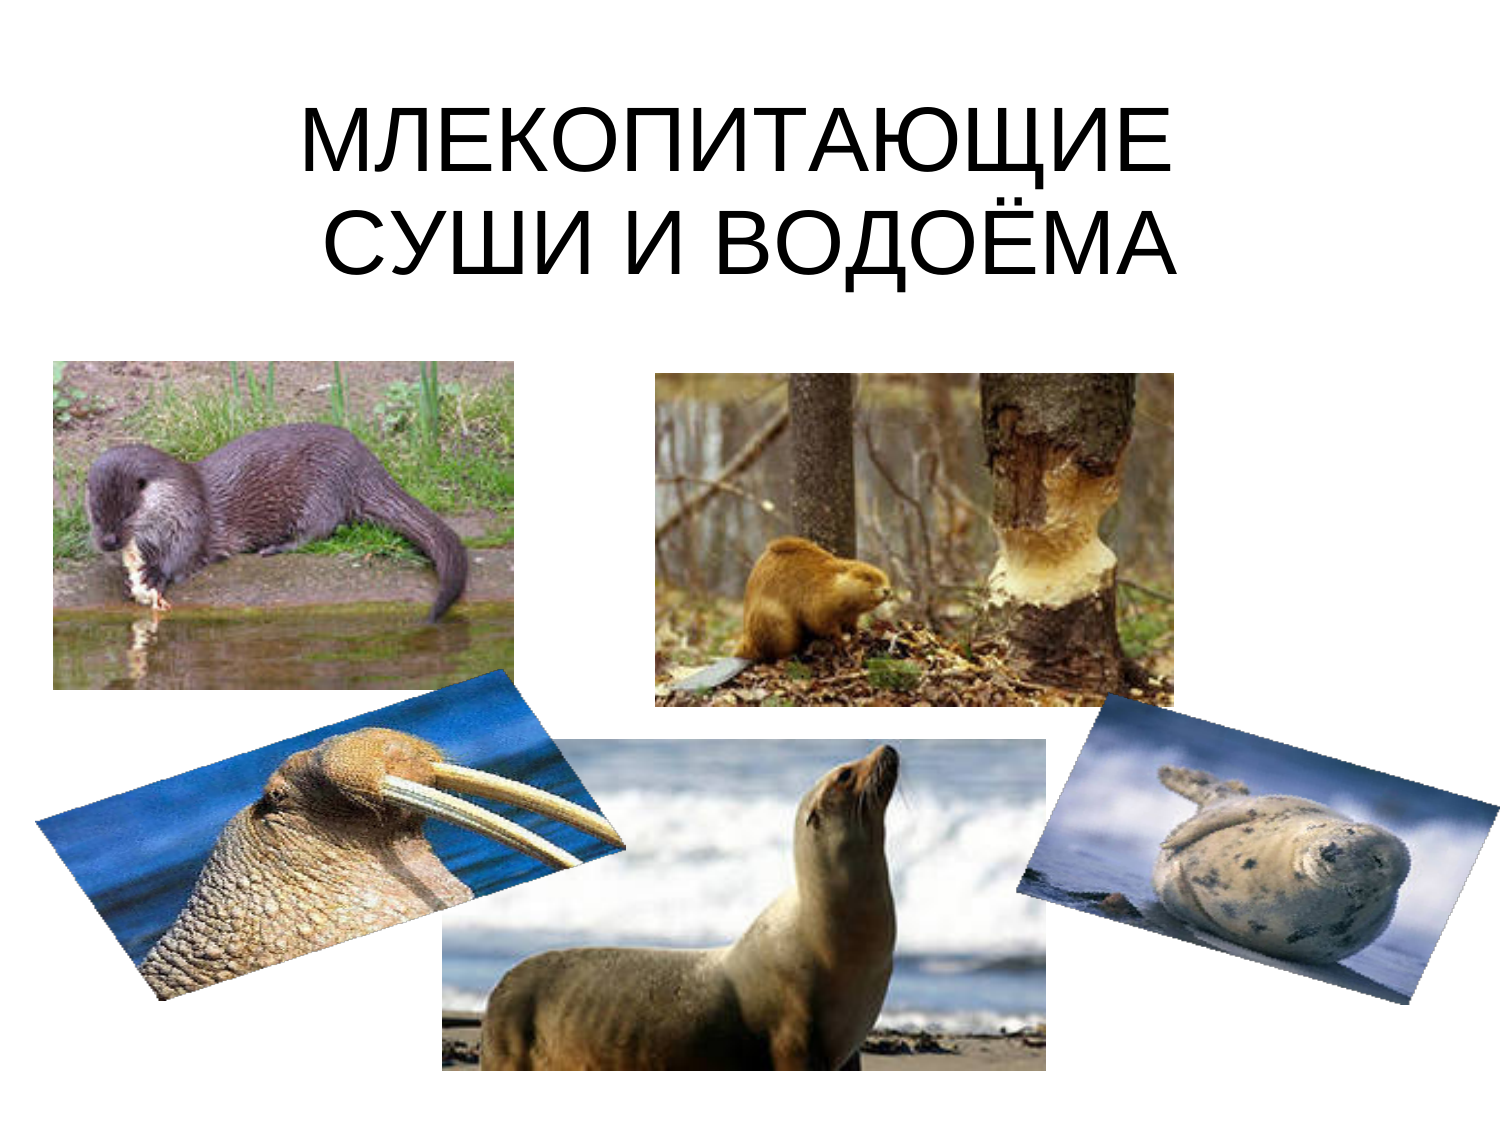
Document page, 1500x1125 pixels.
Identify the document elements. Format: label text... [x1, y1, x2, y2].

picture [35, 361, 1500, 1071]
title МЛЕКОПИТАЮЩИЕ СУШИ И ВОДОЁМА [75, 45, 1426, 339]
